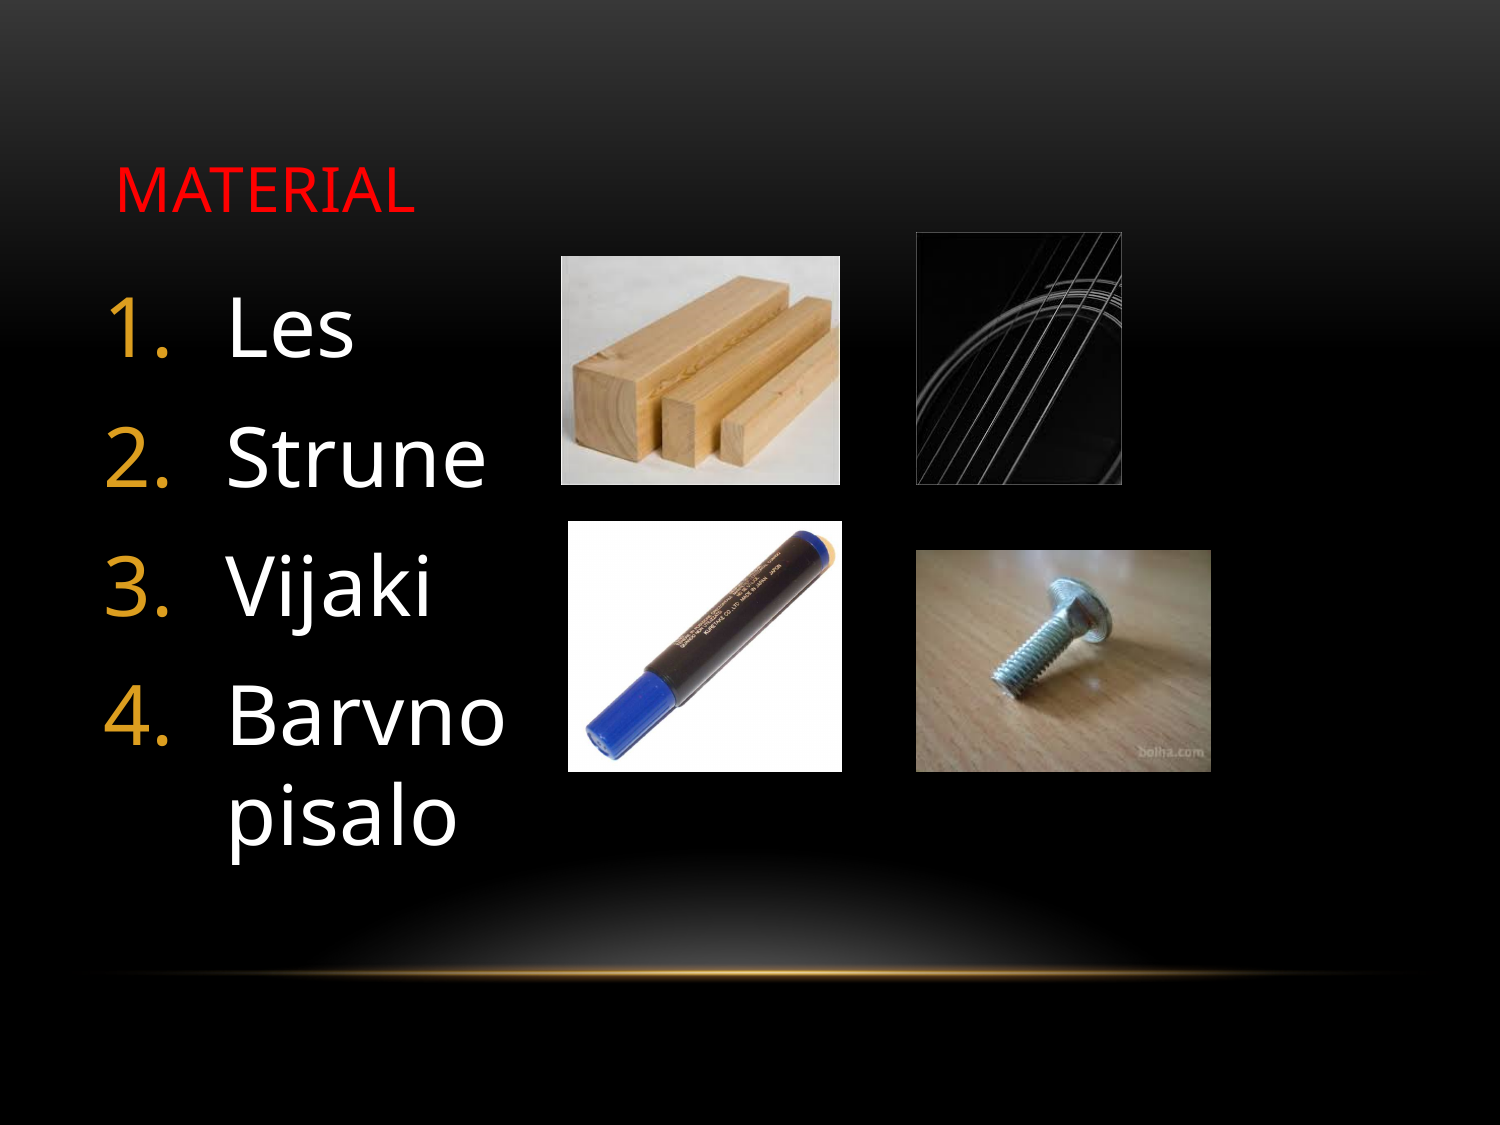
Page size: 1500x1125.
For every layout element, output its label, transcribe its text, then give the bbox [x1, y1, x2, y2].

picture [0, 0, 1500, 1125]
list Les Strune Vijaki Barvno pisalo [88, 267, 585, 811]
title MATERIAL [99, 45, 1400, 233]
